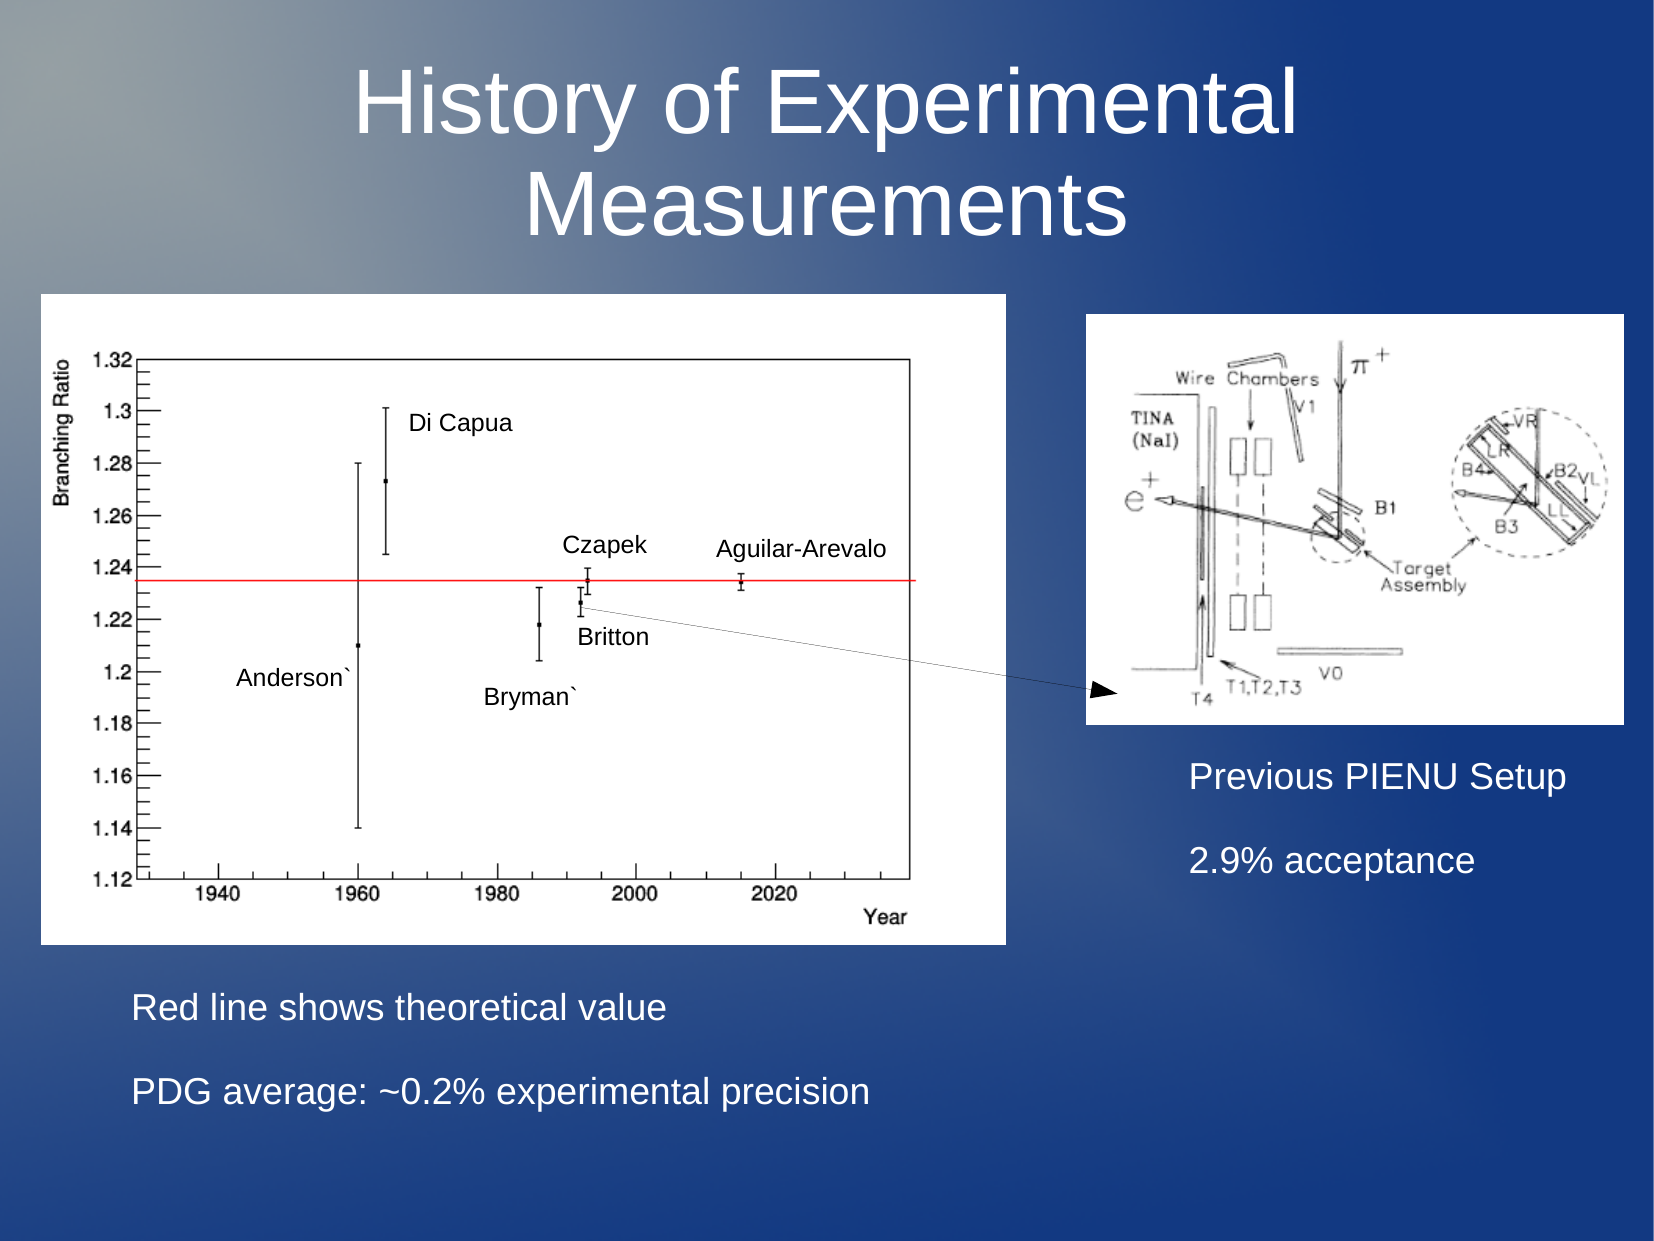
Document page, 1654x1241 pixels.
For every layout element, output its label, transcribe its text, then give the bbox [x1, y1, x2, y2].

picture [0, 0, 1654, 1241]
text_box Britton [562, 615, 799, 658]
text_box Aguilar-Arevalo [701, 527, 938, 571]
text_box Red line shows theoretical value PDG average: ~0.2% experimental precision [116, 978, 927, 1137]
text_box Di Capua [393, 401, 631, 445]
text_box Previous PIENU Setup 2.9% acceptance [1173, 747, 1598, 931]
text_box Czapek [547, 523, 784, 567]
title History of Experimental Measurements [82, 49, 1571, 257]
text_box Anderson` [221, 656, 379, 728]
text_box Britton [635, 615, 799, 642]
text_box Bryman` [468, 675, 597, 747]
